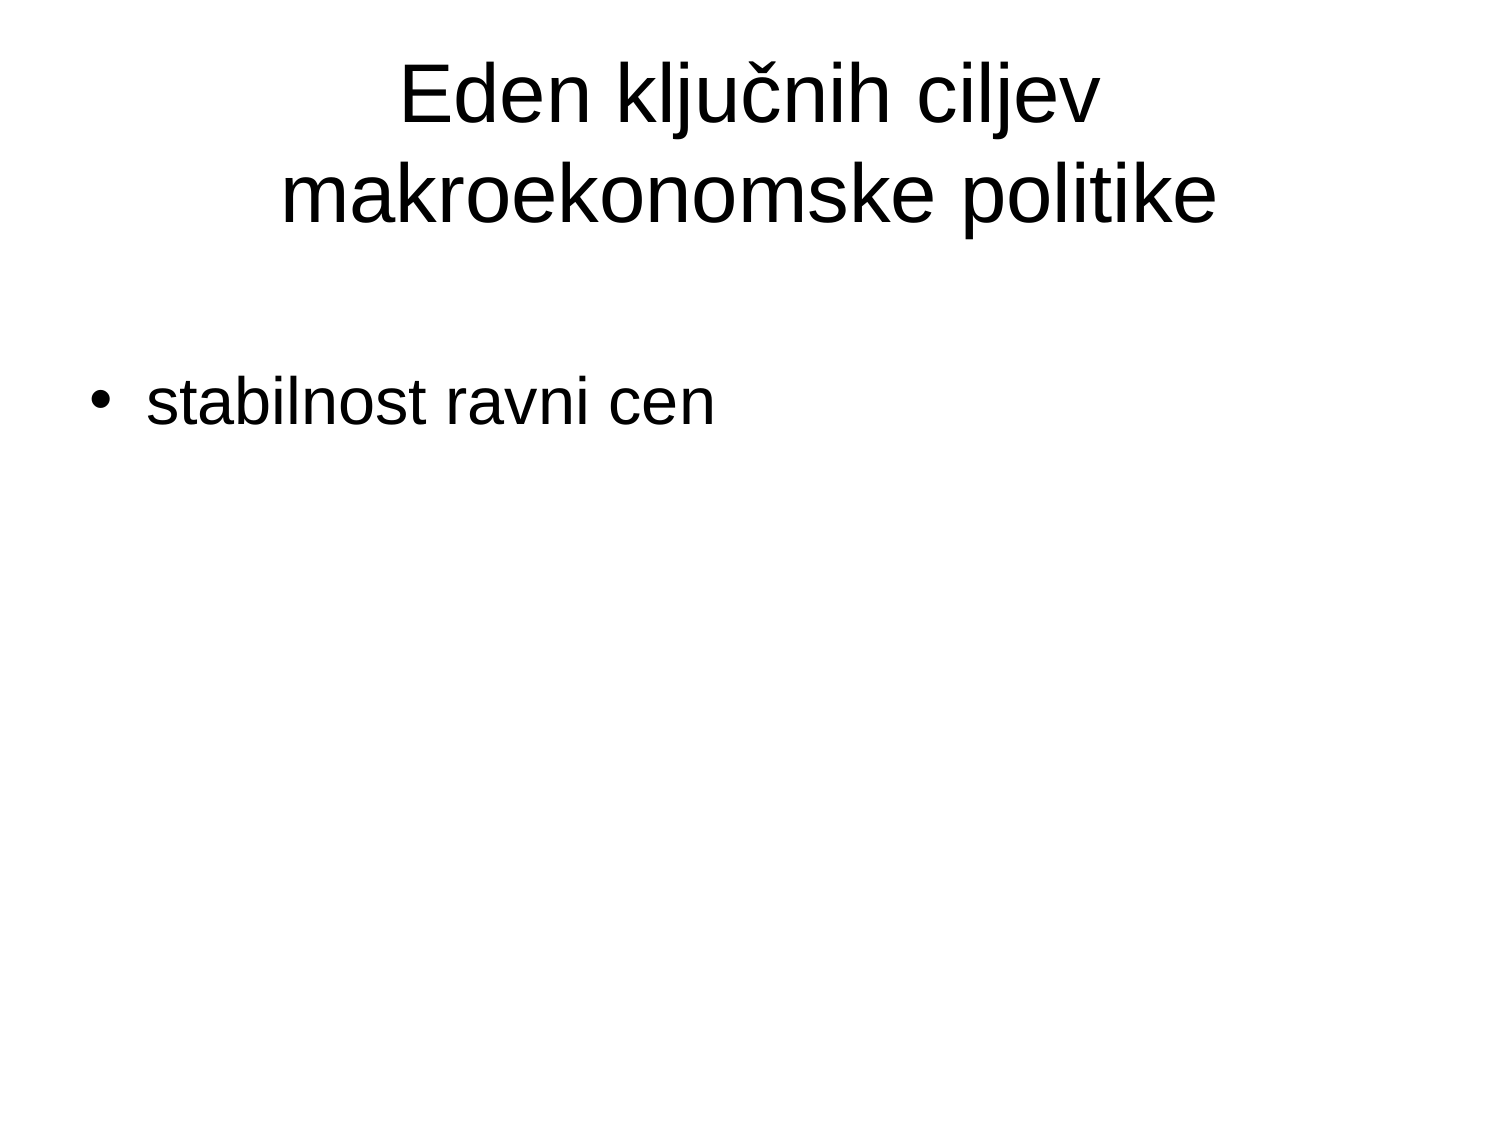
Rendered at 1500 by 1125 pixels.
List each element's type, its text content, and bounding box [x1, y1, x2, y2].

list stabilnost ravni cen [75, 350, 1426, 1006]
title Eden ključnih ciljev makroekonomske politike [75, 31, 1426, 247]
